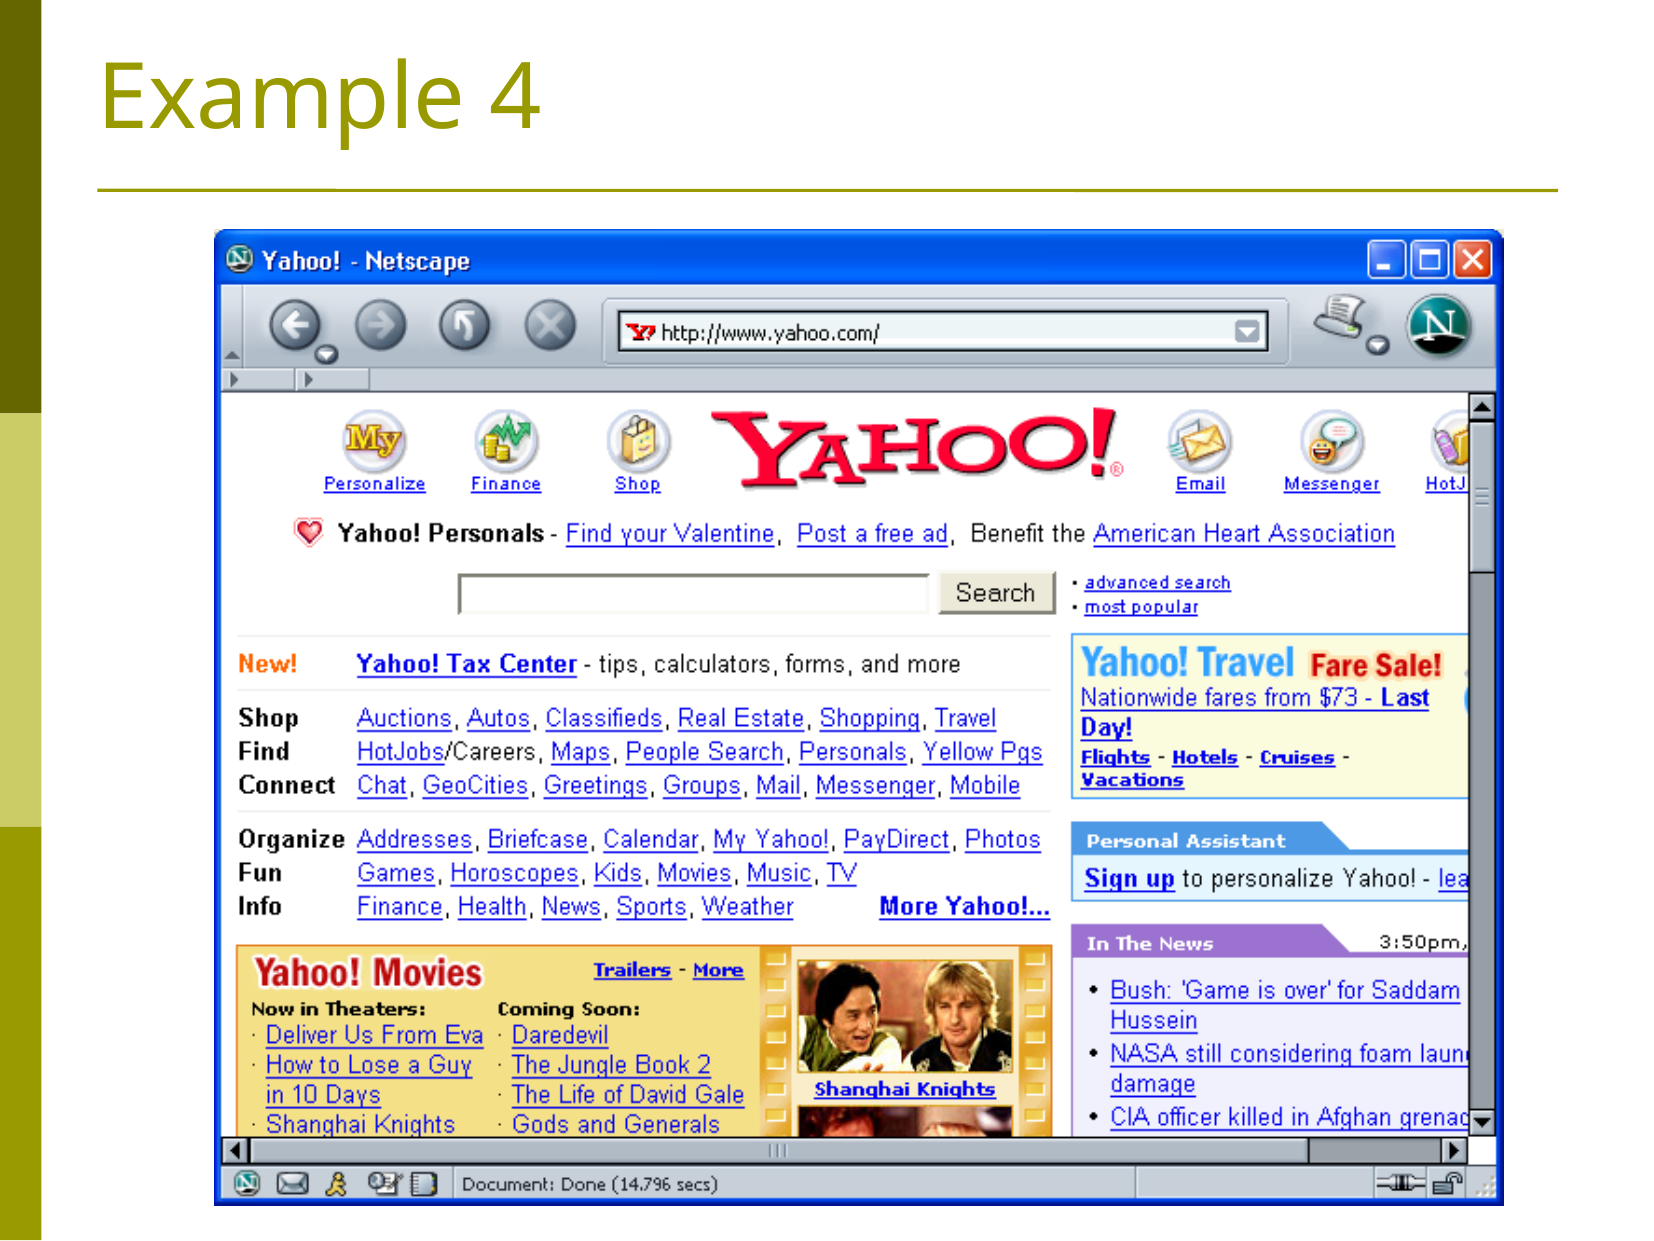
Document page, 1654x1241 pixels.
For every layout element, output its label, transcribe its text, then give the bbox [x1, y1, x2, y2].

title Example 4 [82, 0, 1571, 164]
picture [214, 229, 1504, 1206]
